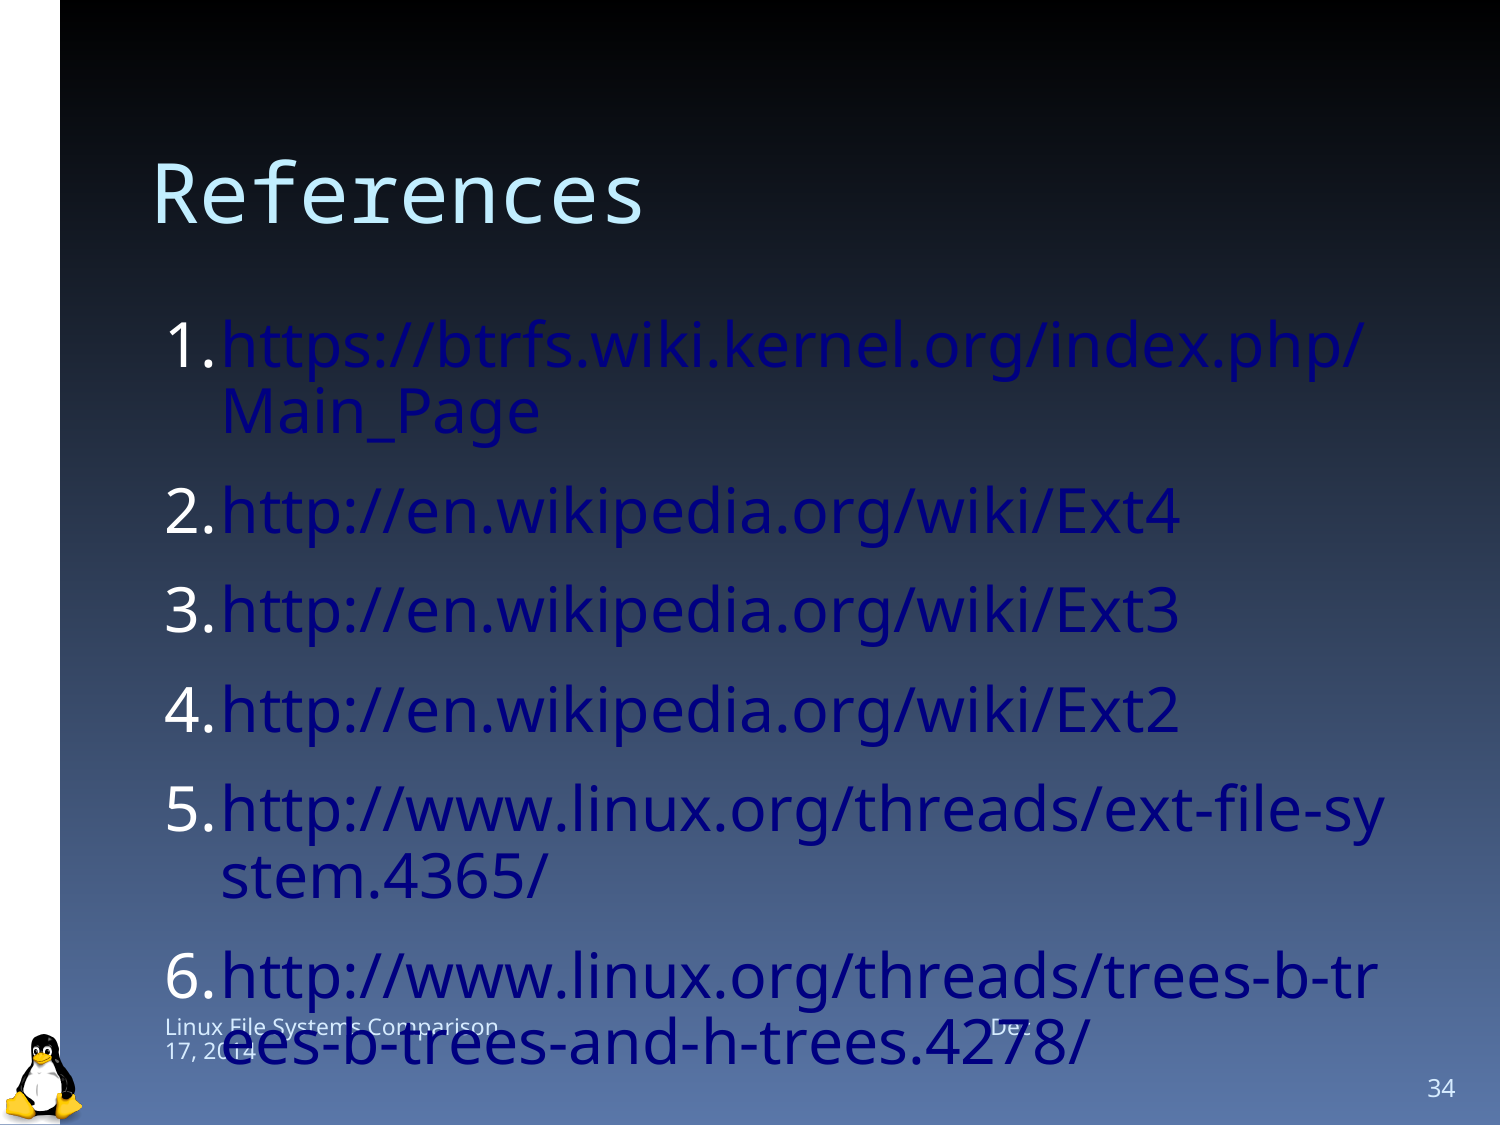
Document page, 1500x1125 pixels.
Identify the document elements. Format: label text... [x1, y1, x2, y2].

title References [149, 84, 1425, 292]
picture [0, 1034, 82, 1125]
list https://btrfs.wiki.kernel.org/index.php/Main_Page http://en.wikipedia.org/wiki/Ext4 http://en.wikipedia.org/wiki/Ext3 http://en.wikipedia.org/wiki/Ext2 http://www.linux.org/threads/ext-file-system.4365/ http://www.linux.org/threads/trees-b-trees-b-trees-and-h-trees.4278/ [149, 292, 1425, 961]
